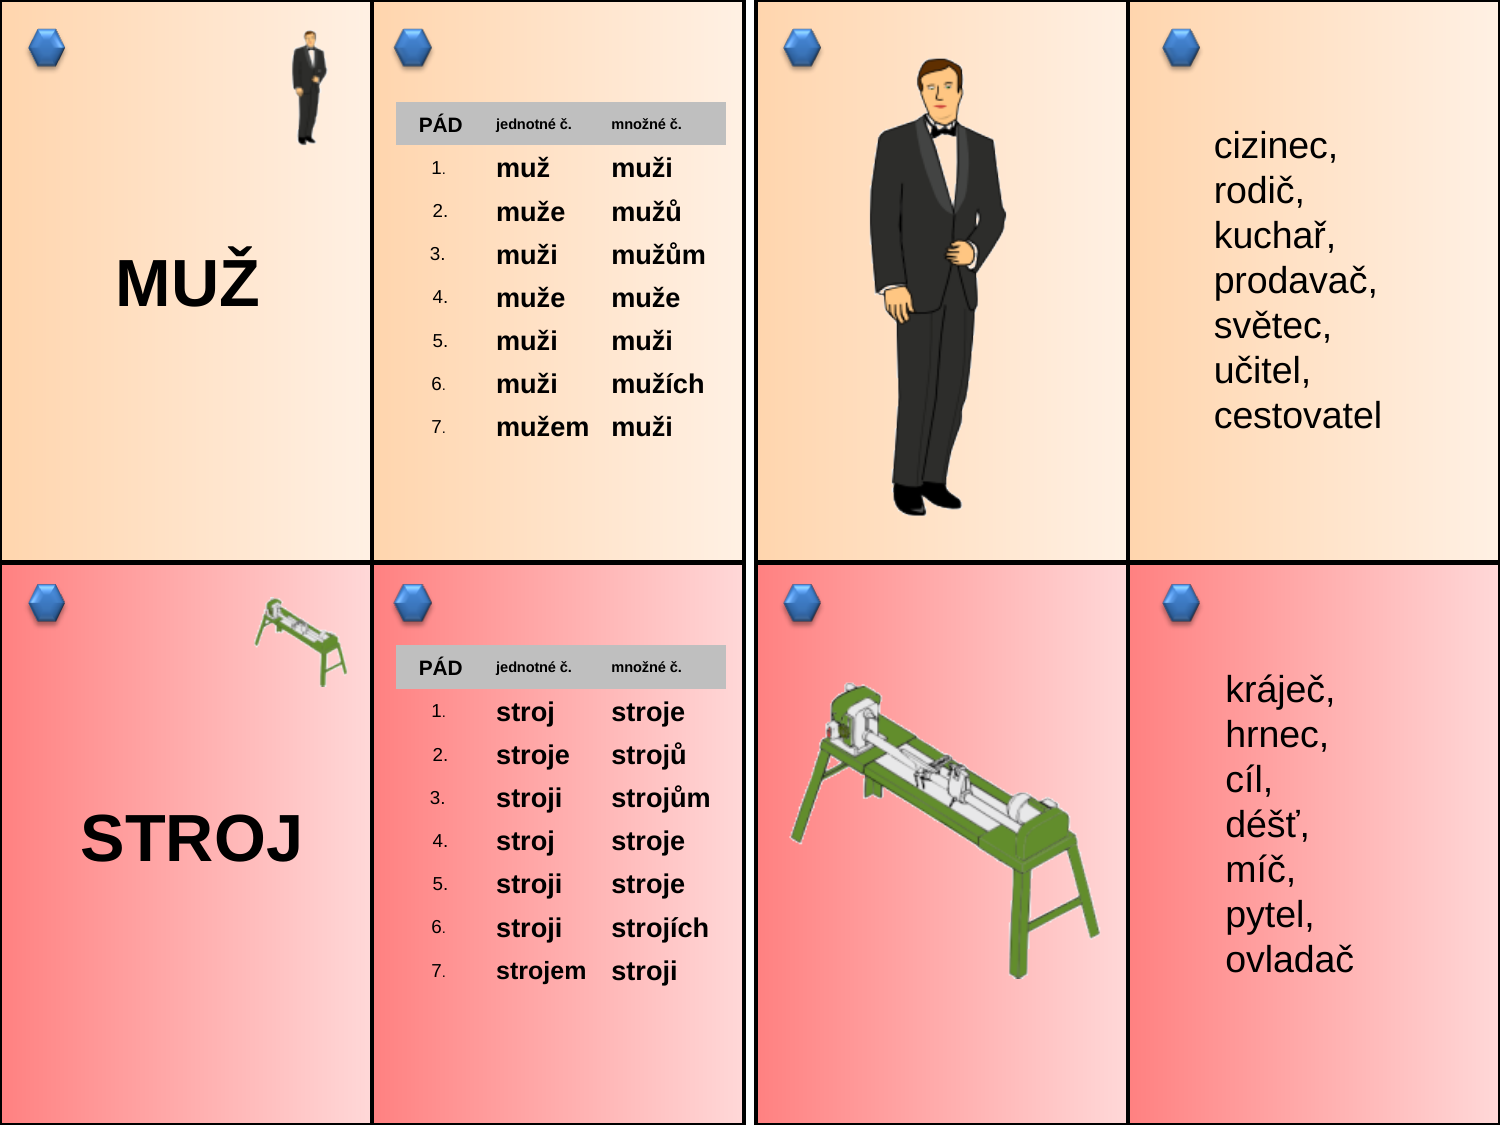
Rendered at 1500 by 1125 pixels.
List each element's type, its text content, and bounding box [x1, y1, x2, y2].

table_cell mužem [486, 404, 601, 448]
table_cell 2. [396, 189, 486, 232]
table_cell strojů [601, 732, 726, 775]
picture [1153, 579, 1209, 635]
table_cell 2. [396, 732, 486, 775]
picture [785, 680, 1105, 979]
table_cell stroji [486, 775, 601, 818]
table_cell muže [486, 189, 601, 232]
table_cell mužům [601, 232, 726, 275]
table_cell 6. [396, 361, 486, 404]
table_header množné č. [601, 102, 726, 145]
table_cell 7. [396, 948, 486, 991]
table_cell muži [486, 318, 601, 361]
table_cell muži [486, 361, 601, 404]
table_header PÁD [396, 102, 486, 145]
table_cell 6. [396, 905, 486, 948]
table_cell stroj [486, 689, 601, 732]
table_cell stroji [486, 862, 601, 905]
picture [19, 24, 74, 79]
table_cell stroje [486, 732, 601, 775]
table_cell muž [486, 145, 601, 189]
picture [289, 30, 333, 147]
table_cell 5. [396, 318, 486, 361]
table_cell mužů [601, 189, 726, 232]
text_box [755, 0, 1500, 1125]
text_box kráječ, hrnec, cíl, déšť, míč, pytel, ovladač [1210, 656, 1377, 1078]
picture [856, 54, 1030, 524]
picture [19, 579, 74, 635]
picture [253, 597, 349, 687]
text_box cizinec, rodič, kuchař, prodavač, světec, učitel, cestovatel [1198, 113, 1400, 489]
picture [385, 579, 441, 635]
table_cell stroji [601, 948, 726, 991]
table_cell muži [601, 145, 726, 189]
table_cell stroje [601, 862, 726, 905]
picture [1153, 24, 1209, 79]
table_cell strojem [486, 948, 601, 991]
text_box STROJ [66, 786, 319, 883]
table_cell 7. [396, 404, 486, 448]
picture [774, 24, 830, 79]
table_header jednotné č. [486, 645, 601, 689]
table_cell 4. [396, 275, 486, 318]
table_cell strojích [601, 905, 726, 948]
table_cell muži [486, 232, 601, 275]
table_cell 3. [396, 232, 486, 275]
table_cell muži [601, 318, 726, 361]
table_header PÁD [396, 645, 486, 689]
table_cell strojům [601, 775, 726, 818]
table_cell 1. [396, 145, 486, 189]
table_cell muži [601, 404, 726, 448]
table_cell mužích [601, 361, 726, 404]
picture [385, 24, 441, 79]
table_cell stroje [601, 689, 726, 732]
table_header jednotné č. [486, 102, 601, 145]
table_cell 3. [396, 775, 486, 818]
table_cell 4. [396, 818, 486, 862]
table_cell 1. [396, 689, 486, 732]
text_box [0, 0, 745, 1125]
text_box MUŽ [101, 231, 276, 328]
table_cell muže [601, 275, 726, 318]
table_cell stroje [601, 818, 726, 862]
table_cell stroji [486, 905, 601, 948]
table_cell stroj [486, 818, 601, 862]
table_cell muže [486, 275, 601, 318]
table_header množné č. [601, 645, 726, 689]
table_cell 5. [396, 862, 486, 905]
picture [774, 579, 830, 635]
